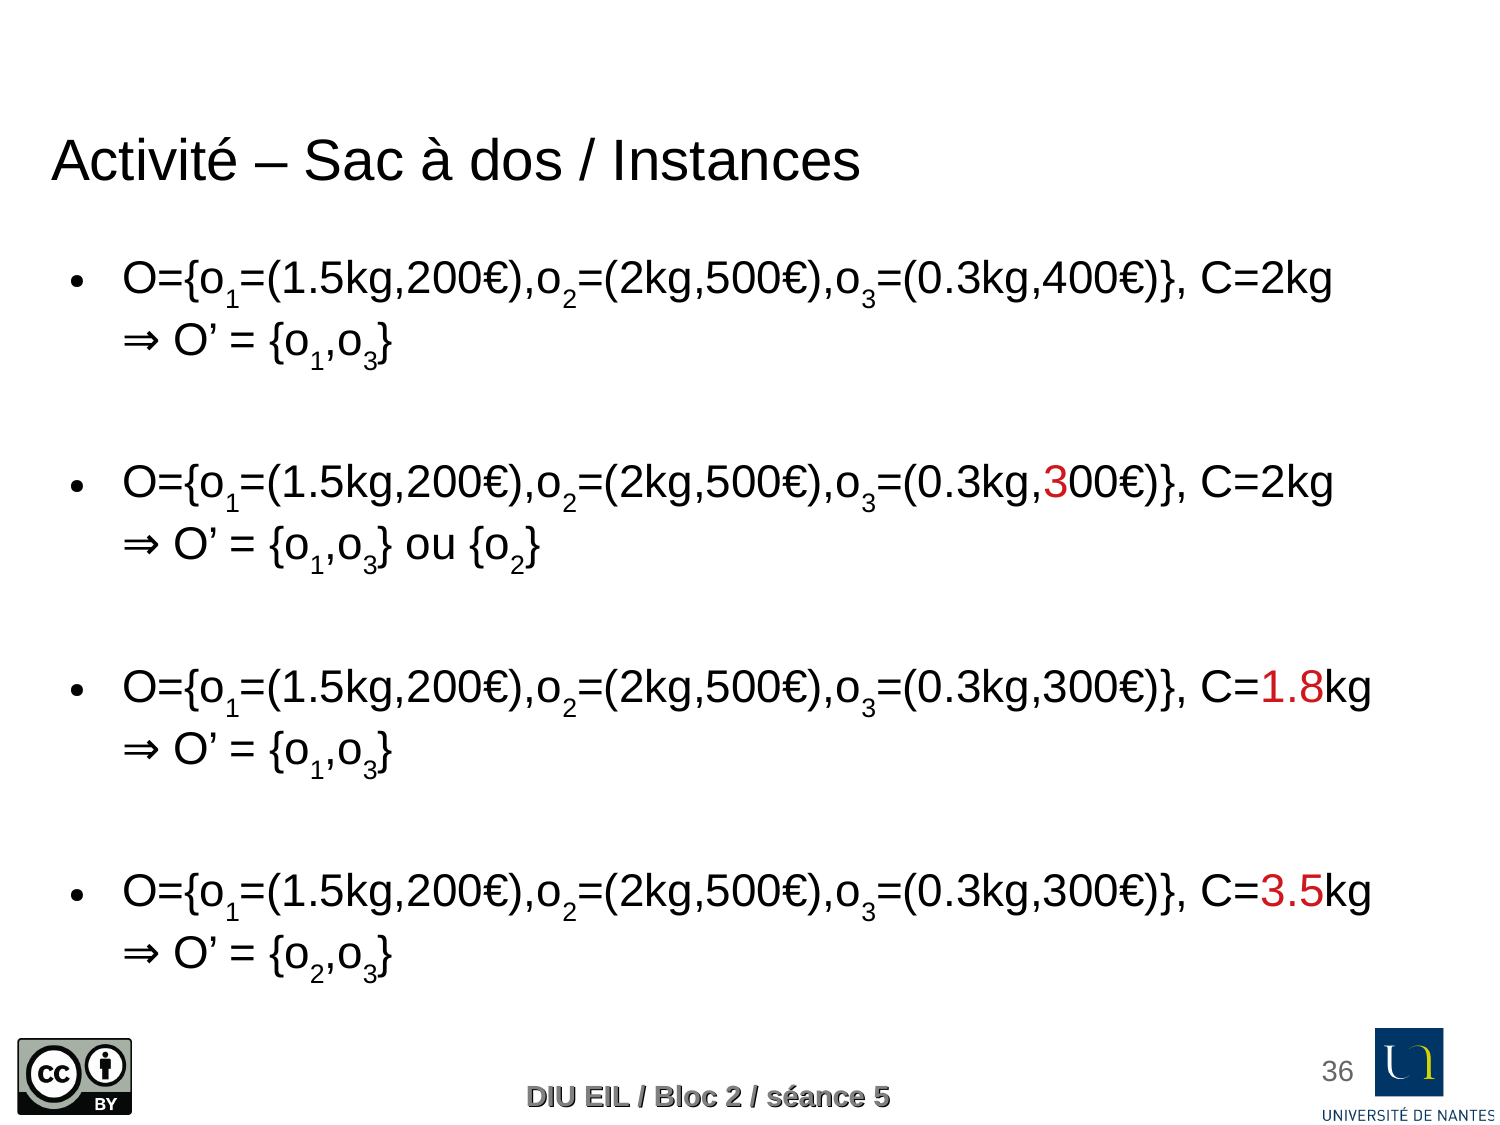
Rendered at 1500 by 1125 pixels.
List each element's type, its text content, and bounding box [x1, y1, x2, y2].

picture [17, 1038, 132, 1115]
list O={o1=(1.5kg,200€),o2=(2kg,500€),o3=(0.3kg,400€)}, C=2kg ⇒ O’ = {o1,o3} O={o1=(1.5kg,200€),o2=(2kg,500€),o3=(0.3kg,300€)}, C=2kg ⇒ O’ = {o1,o3} ou {o2} O={o1=(1.5kg,200€),o2=(2kg,500€),o3=(0.3kg,300€)}, C=1.8kg ⇒ O’ = {o1,o3} O={o1=(1.5kg,200€),o2=(2kg,500€),o3=(0.3kg,300€)}, C=3.5kg ⇒ O’ = {o2,o3} [51, 252, 1449, 1064]
title Activité – Sac à dos / Instances [51, 97, 1449, 223]
picture [1323, 1028, 1495, 1121]
